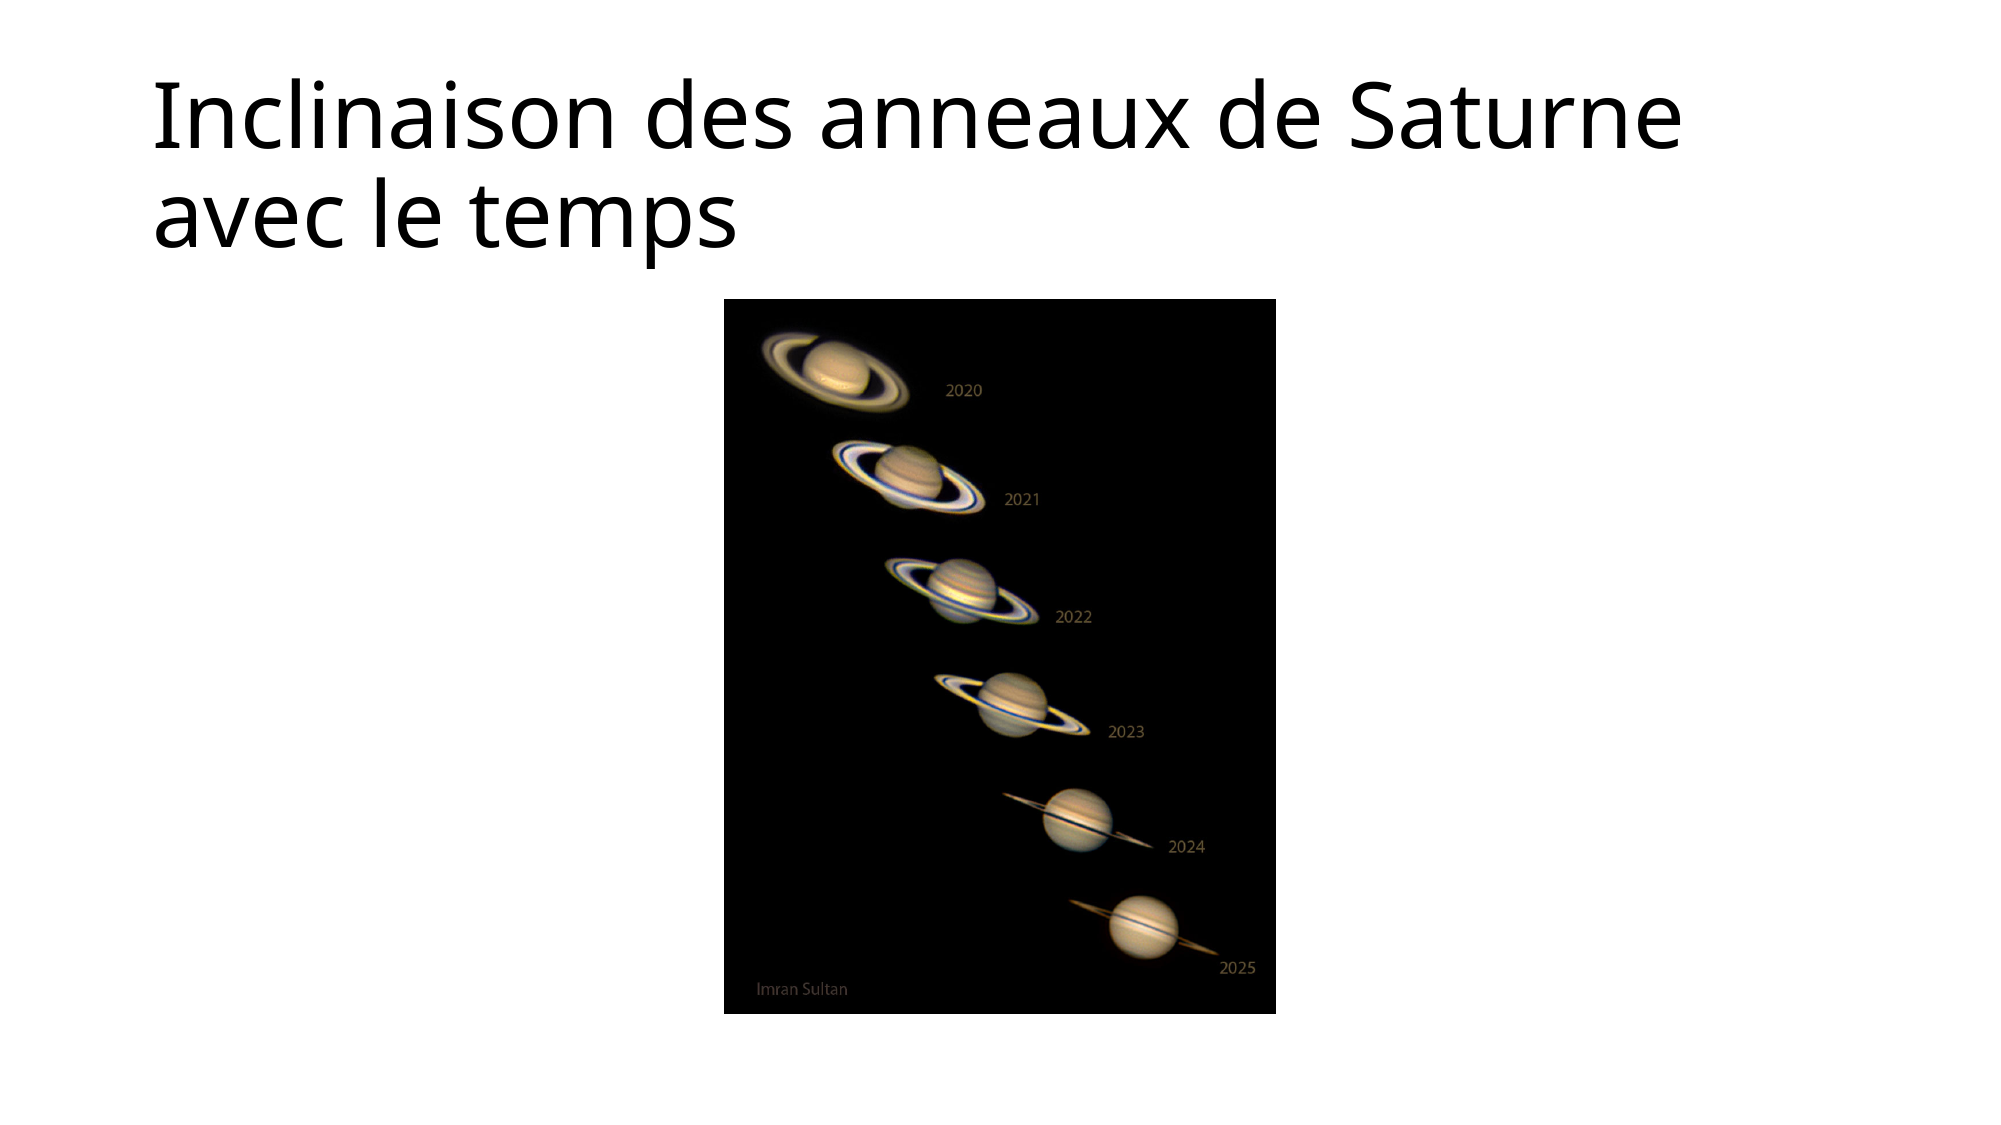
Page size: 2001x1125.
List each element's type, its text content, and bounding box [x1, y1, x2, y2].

title Inclinaison des anneaux de Saturne avec le temps [137, 59, 1863, 278]
picture [724, 299, 1276, 1014]
